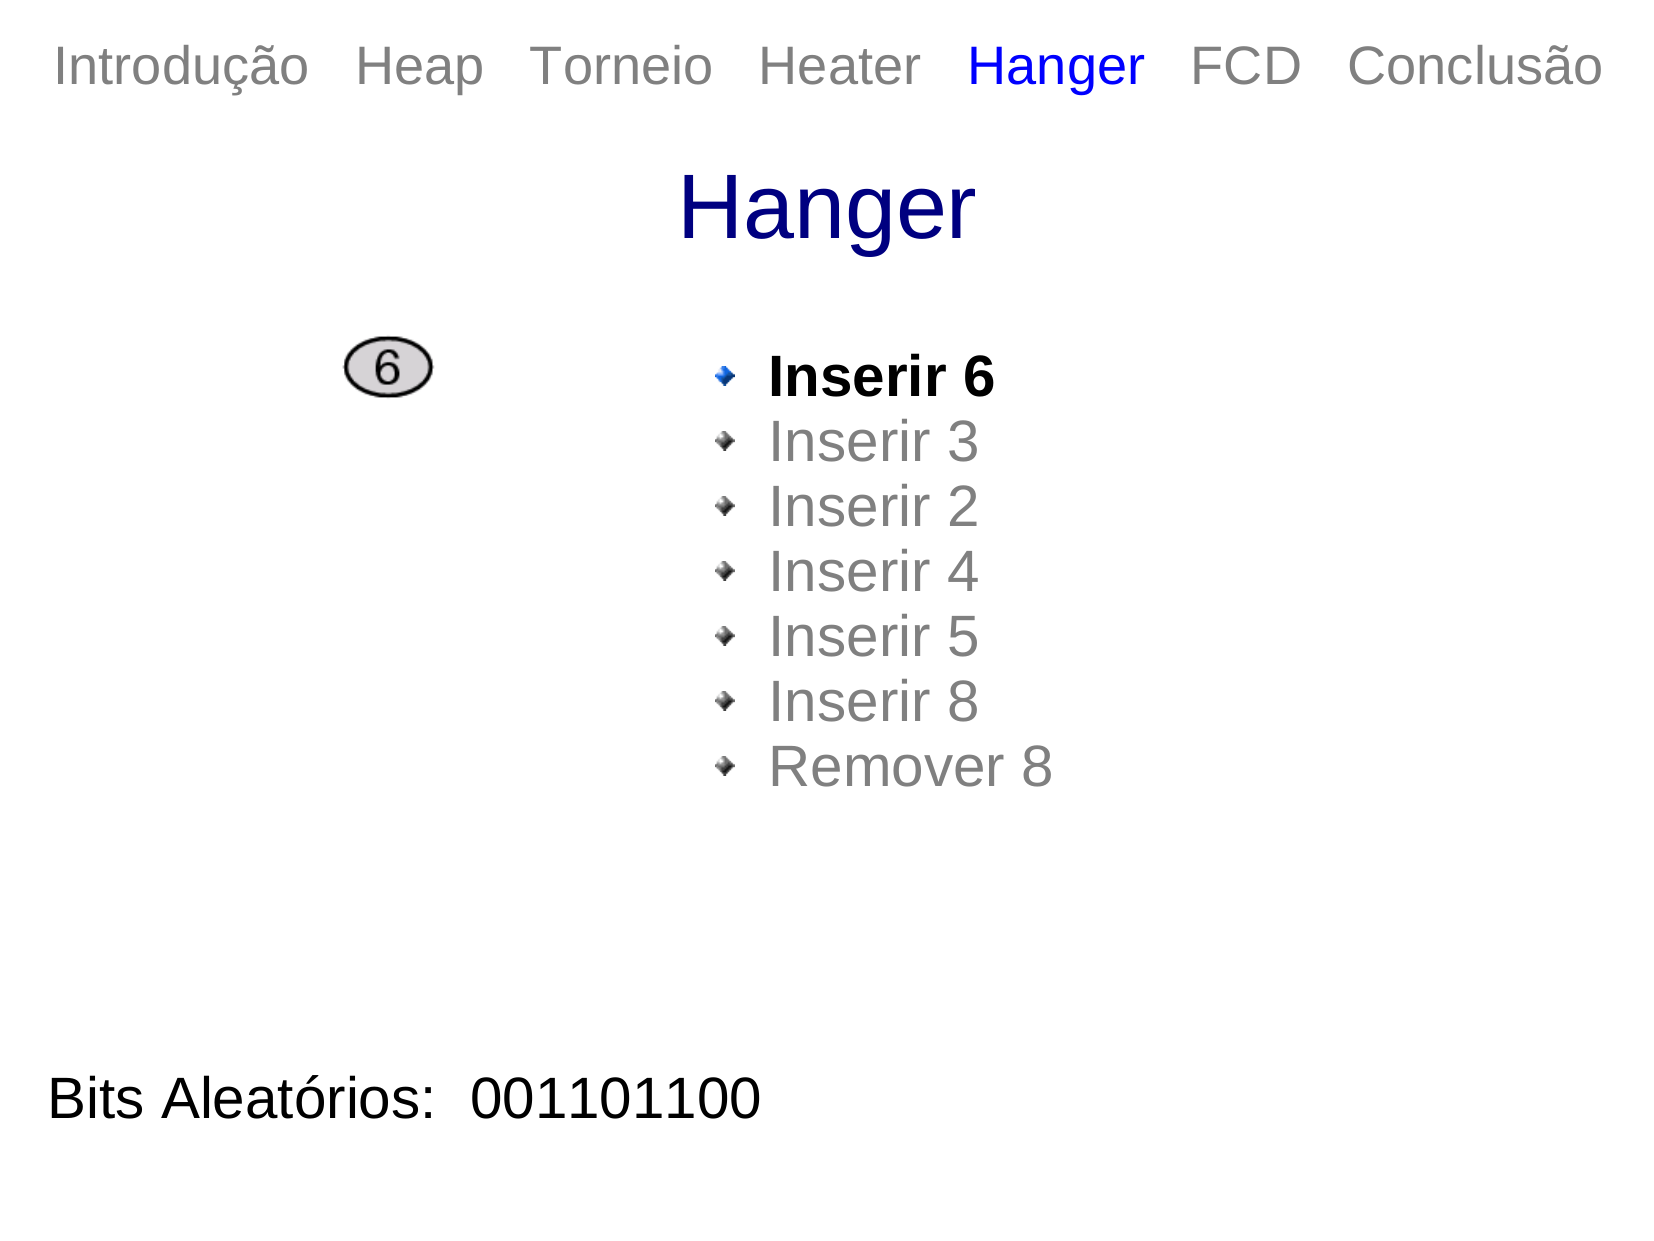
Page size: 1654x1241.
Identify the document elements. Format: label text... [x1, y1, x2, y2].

list Inserir 6 Inserir 3 Inserir 2 Inserir 4 Inserir 5 Inserir 8 Remover 8 [697, 343, 1535, 1066]
picture [332, 329, 439, 412]
list Bits Aleatórios: 001101100 [30, 1066, 1572, 1198]
title Hanger [121, 102, 1534, 311]
text_box Introdução Heap Torneio Heater Hanger FCD Conclusão [30, 35, 1629, 96]
